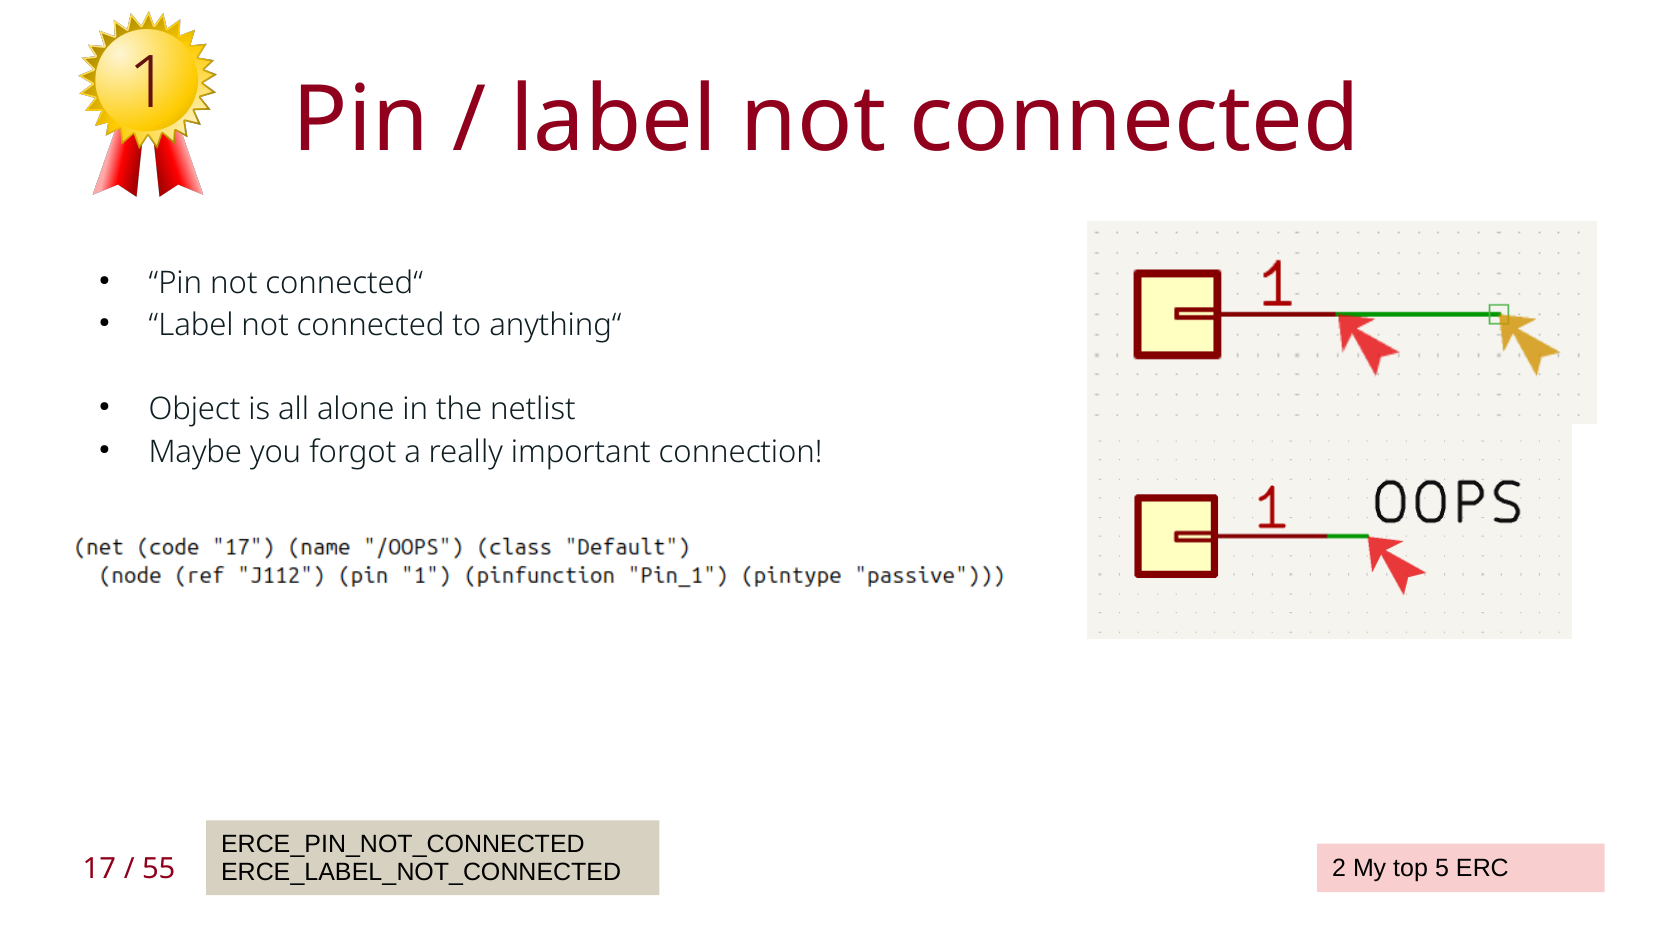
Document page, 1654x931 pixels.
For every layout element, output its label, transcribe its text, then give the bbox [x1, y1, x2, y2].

list 1 [59, 29, 190, 129]
title Pin / label not connected [82, 37, 1571, 193]
picture [65, 534, 1036, 592]
text_box ERCE_PIN_NOT_CONNECTED ERCE_LABEL_NOT_CONNECTED [206, 820, 660, 896]
list “Pin not connected“ “Label not connected to anything“ Object is all alone in the netlist Maybe you forgot a really important connection! [82, 217, 1014, 474]
text_box 2 My top 5 ERC [1317, 843, 1605, 893]
picture [78, 11, 217, 37]
picture [1087, 221, 1597, 639]
picture [78, 129, 217, 197]
